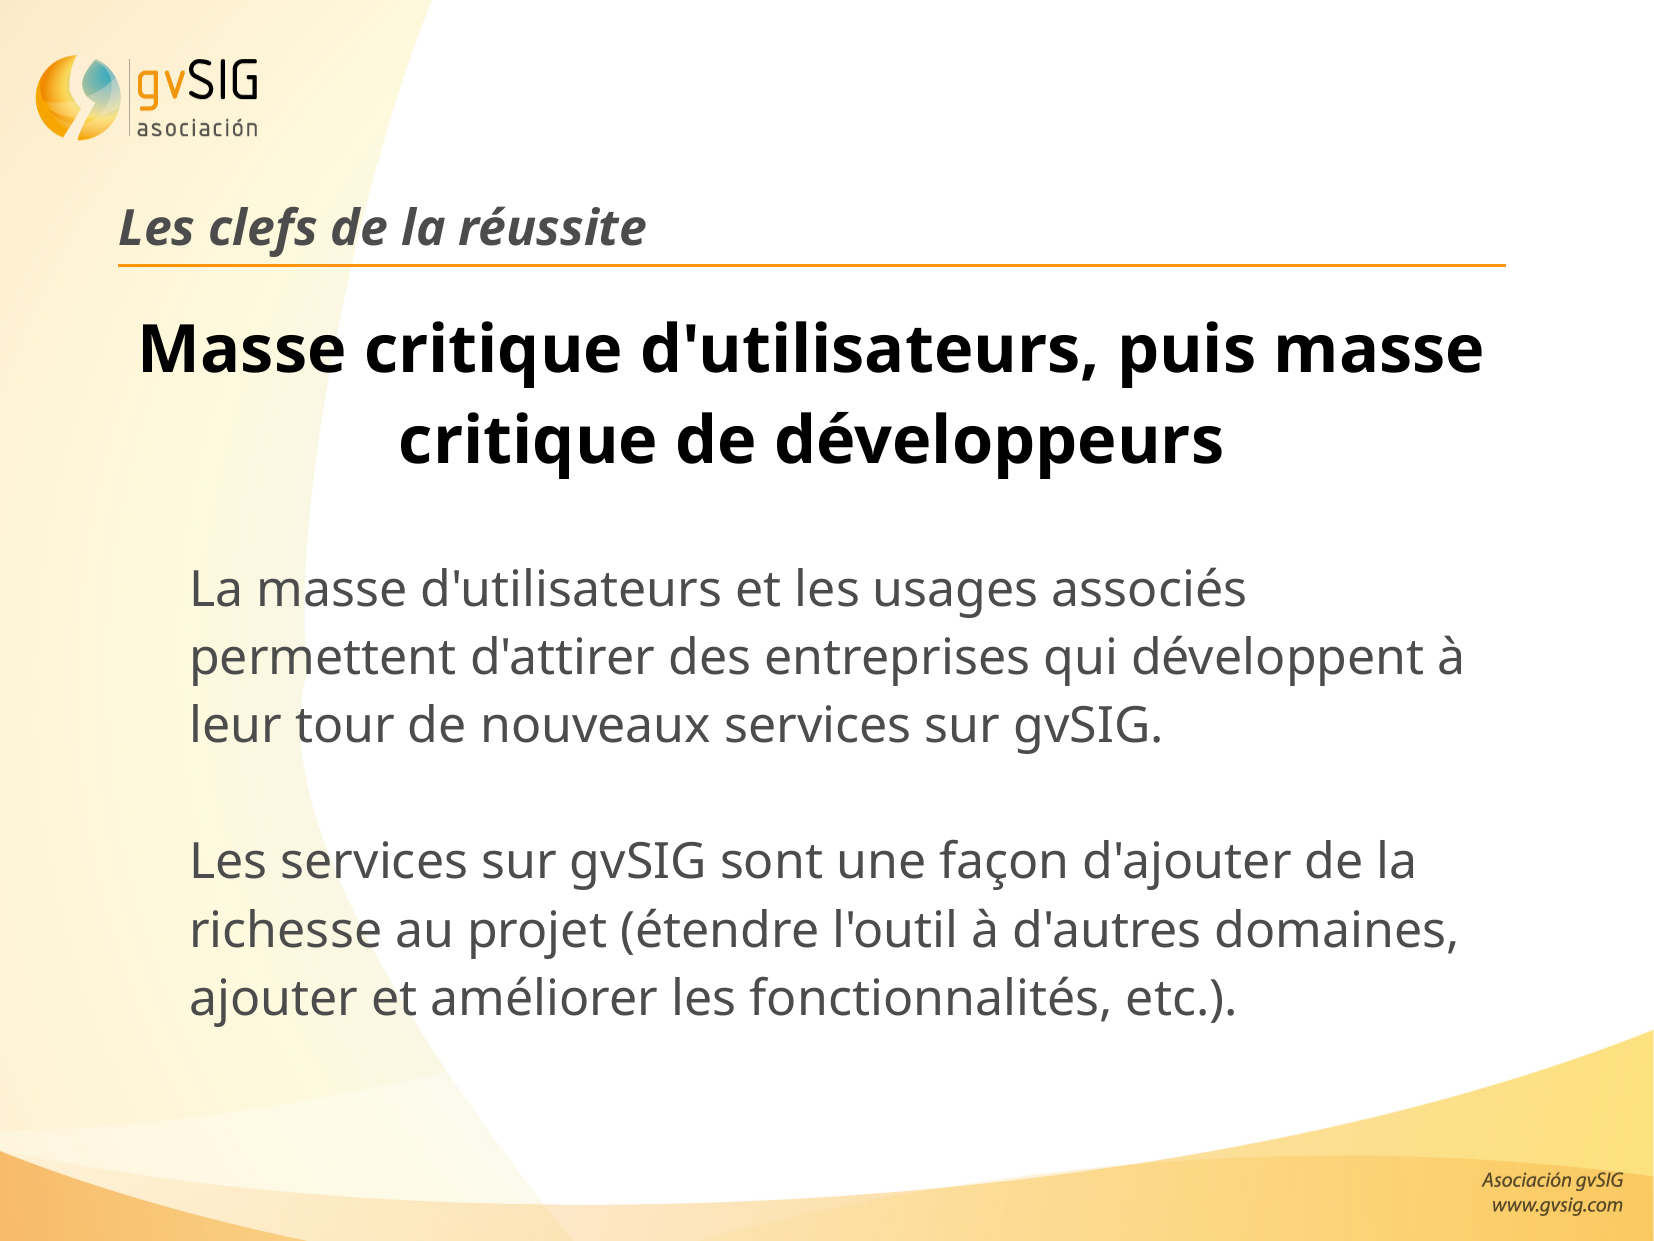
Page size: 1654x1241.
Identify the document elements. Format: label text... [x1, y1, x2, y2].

title Les clefs de la réussite [118, 177, 1607, 276]
picture [0, 0, 1654, 1241]
text_box La masse d'utilisateurs et les usages associés permettent d'attirer des entreprises qui développent à leur tour de nouveaux services sur gvSIG. Les services sur gvSIG sont une façon d'ajouter de la richesse au projet (étendre l'outil à d'autres domaines, ajouter et améliorer les fonctionnalités, etc.). [189, 480, 1477, 1103]
text_box Masse critique d'utilisateurs, puis masse critique de développeurs [118, 314, 1506, 471]
